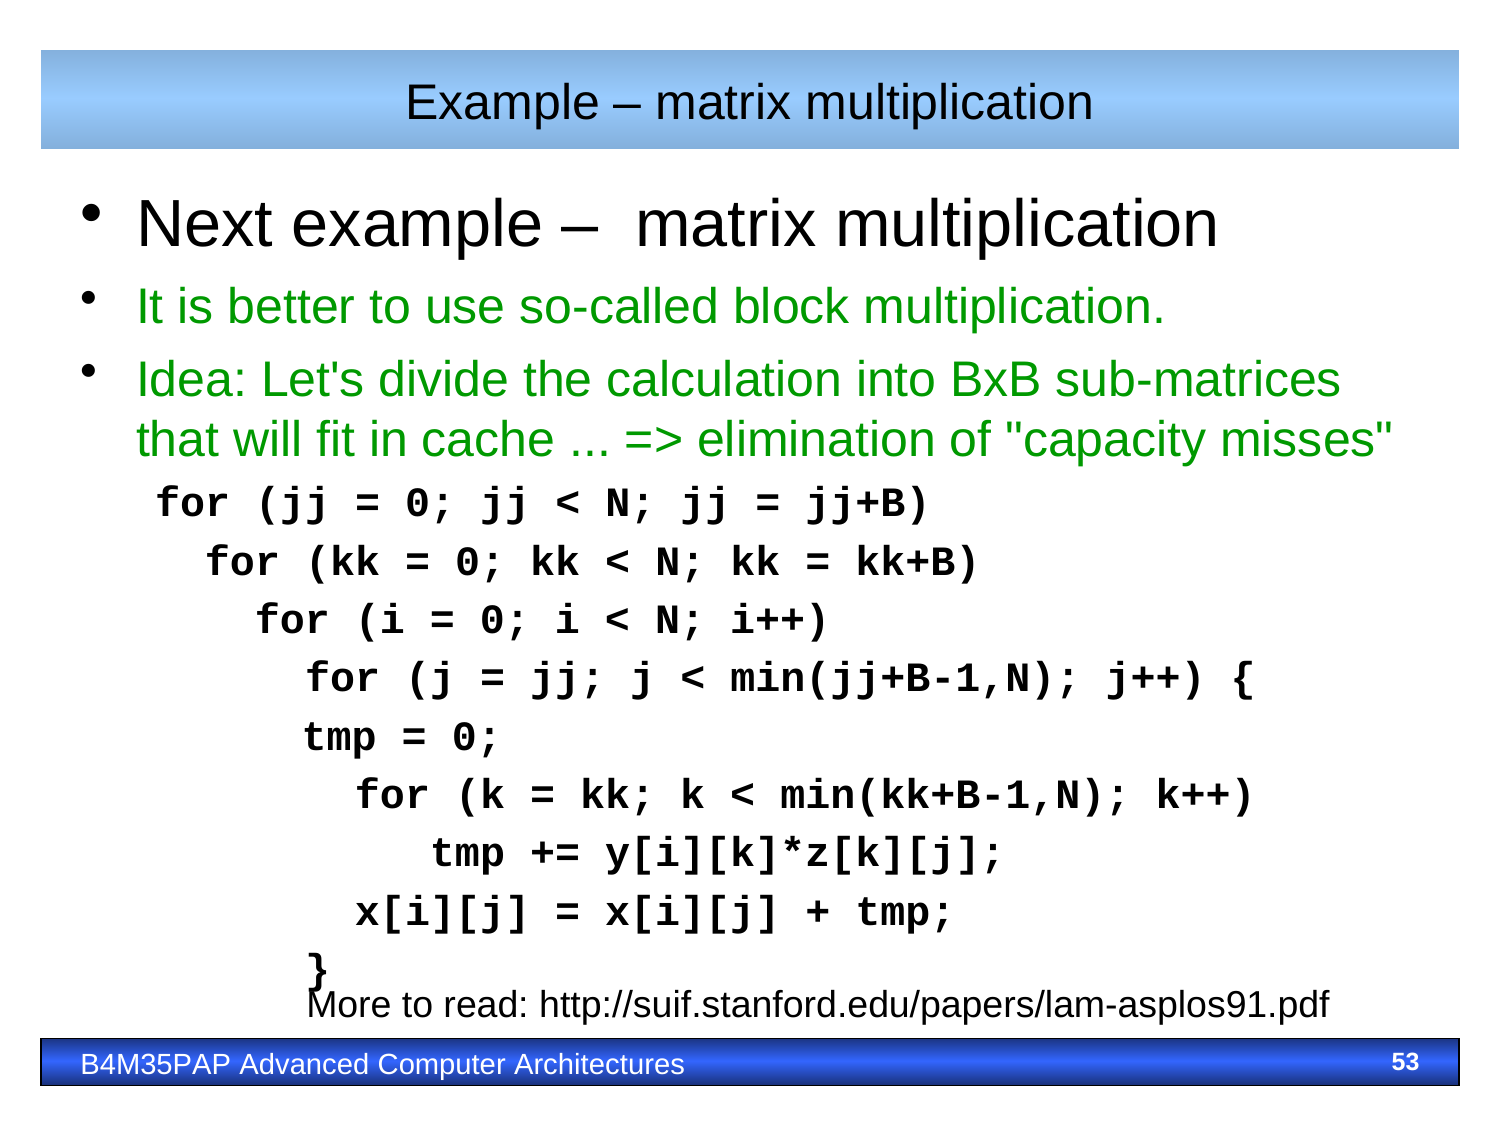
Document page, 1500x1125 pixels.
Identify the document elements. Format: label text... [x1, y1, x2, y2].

text_box More to read: http://suif.stanford.edu/papers/lam-asplos91.pdf [291, 972, 1395, 1033]
list Next example – matrix multiplication It is better to use so-called block multiplication. Idea: Let's divide the calculation into BxB sub-matrices that will fit in cache ... => elimination of "capacity misses" for (jj = 0; jj < N; jj = jj+B) for (kk = 0; kk < N; kk = kk+B) for (i = 0; i < N; i++) for (j = jj; j < min(jj+B-1,N); j++) { tmp = 0; for (k = kk; k < min(kk+B-1,N); k++) tmp += y[i][k]*z[k][j]; x[i][j] = x[i][j] + tmp; } [64, 172, 1436, 1000]
title Example – matrix multiplication [41, 50, 1459, 149]
